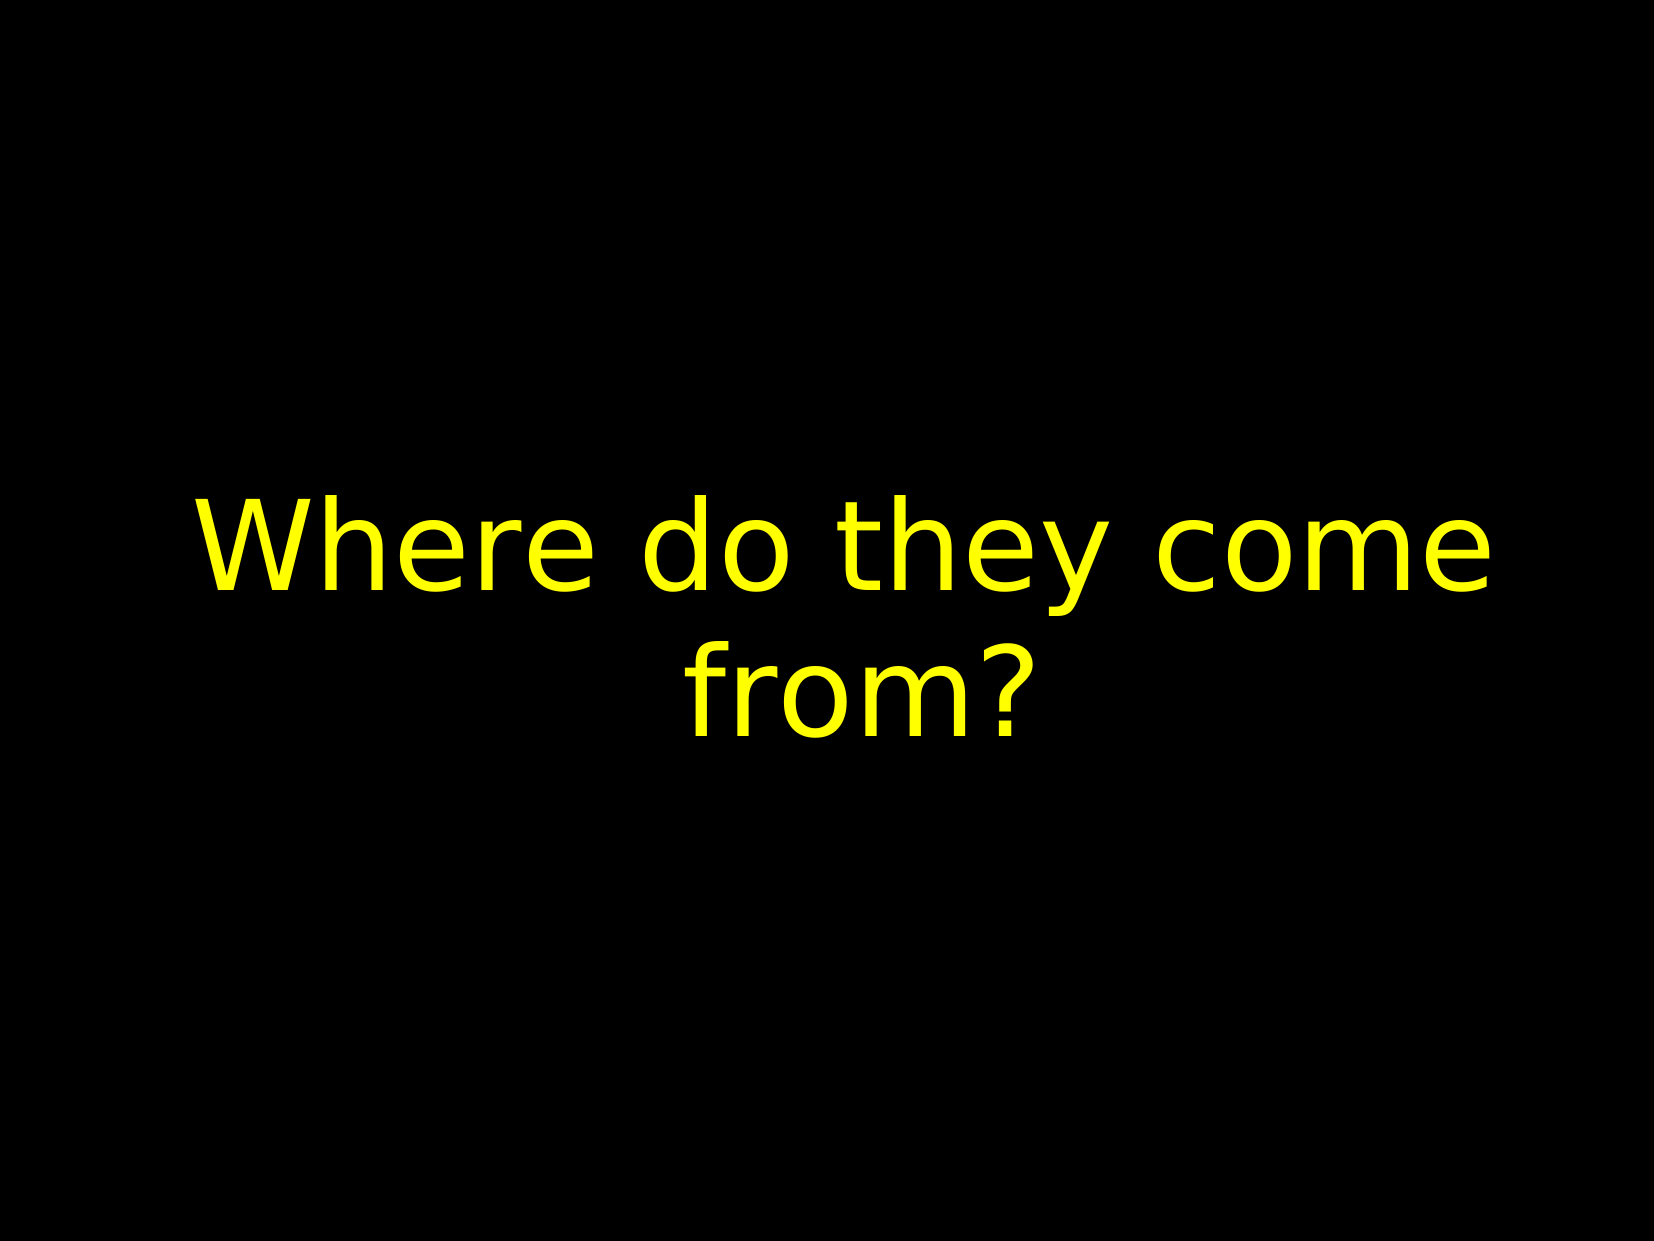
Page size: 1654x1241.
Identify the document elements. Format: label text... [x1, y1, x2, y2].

subtitle Where do they come from? [82, 210, 1571, 1030]
